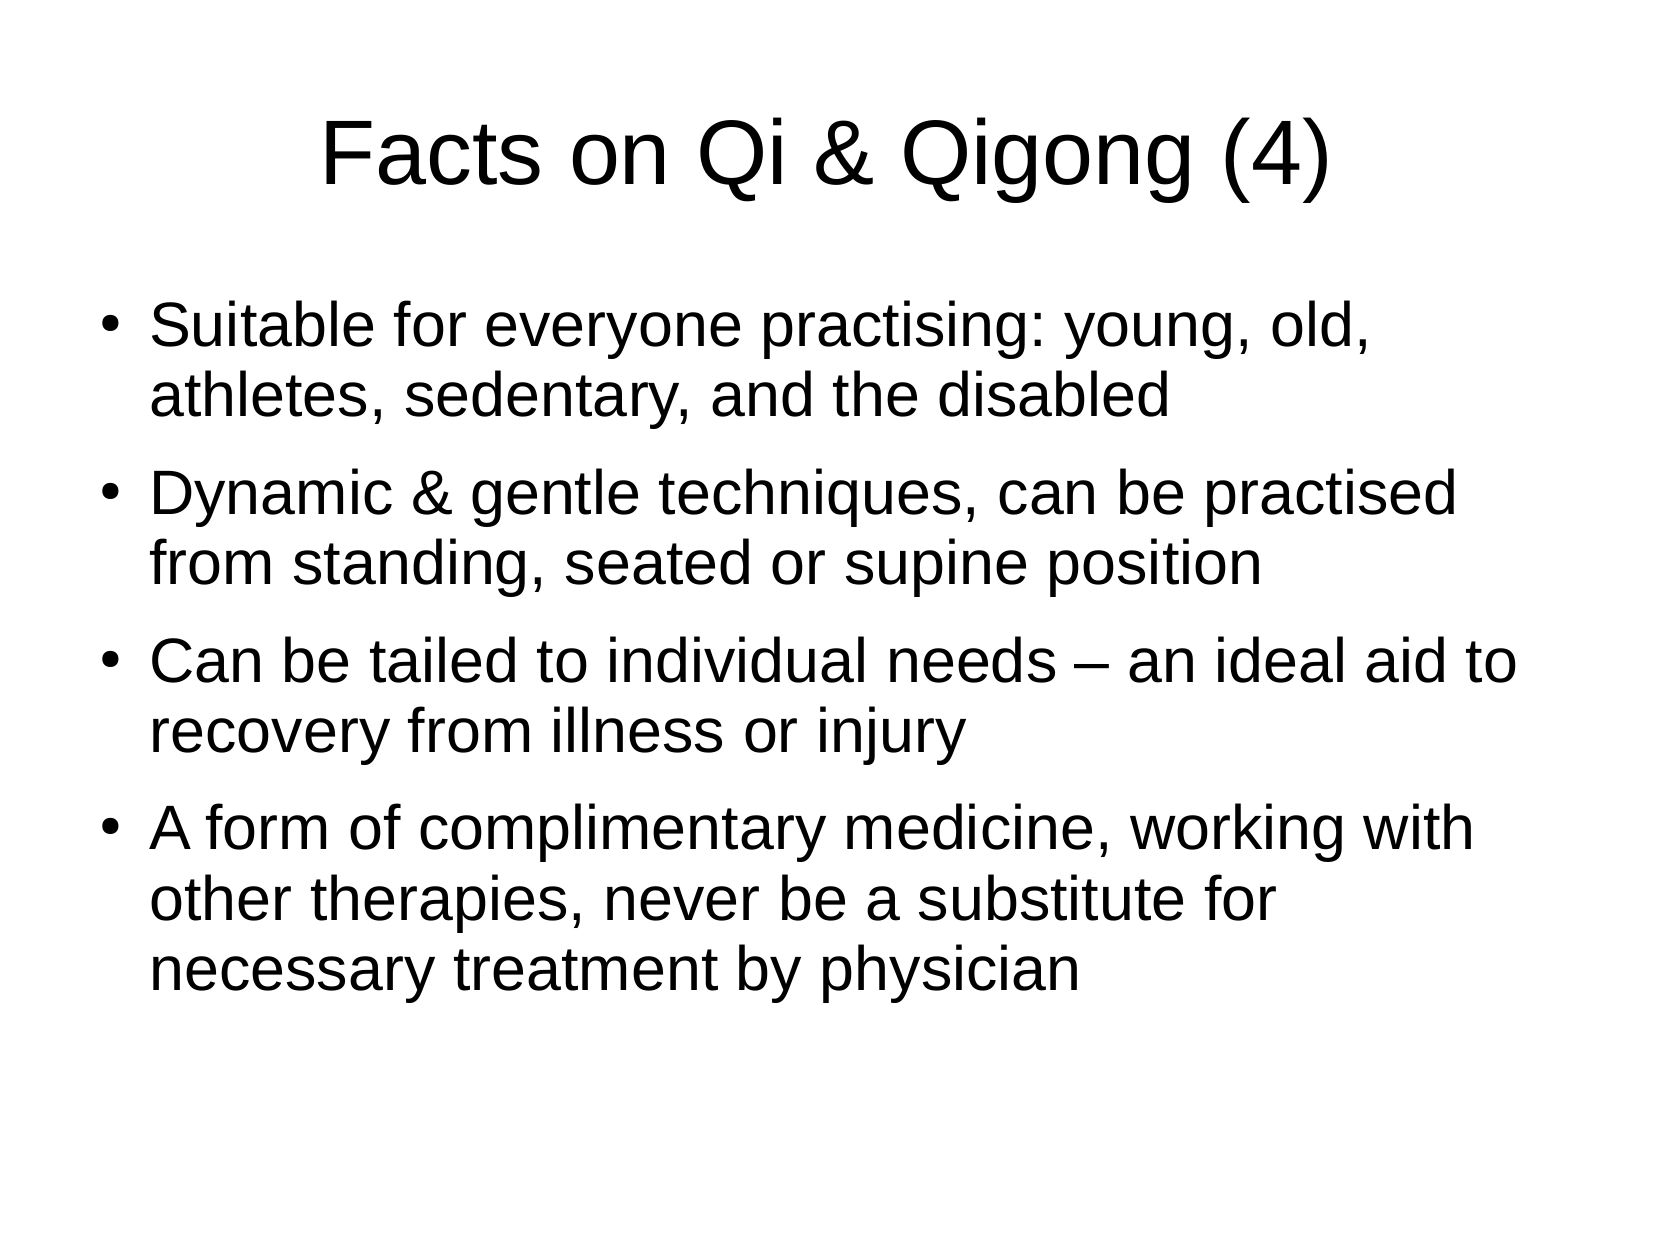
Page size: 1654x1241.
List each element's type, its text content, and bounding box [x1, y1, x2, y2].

list Suitable for everyone practising: young, old, athletes, sedentary, and the disabled Dynamic & gentle techniques, can be practised from standing, seated or supine position Can be tailed to individual needs – an ideal aid to recovery from illness or injury A form of complimentary medicine, working with other therapies, never be a substitute for necessary treatment by physician [82, 290, 1571, 1010]
title Facts on Qi & Qigong (4) [82, 49, 1571, 257]
